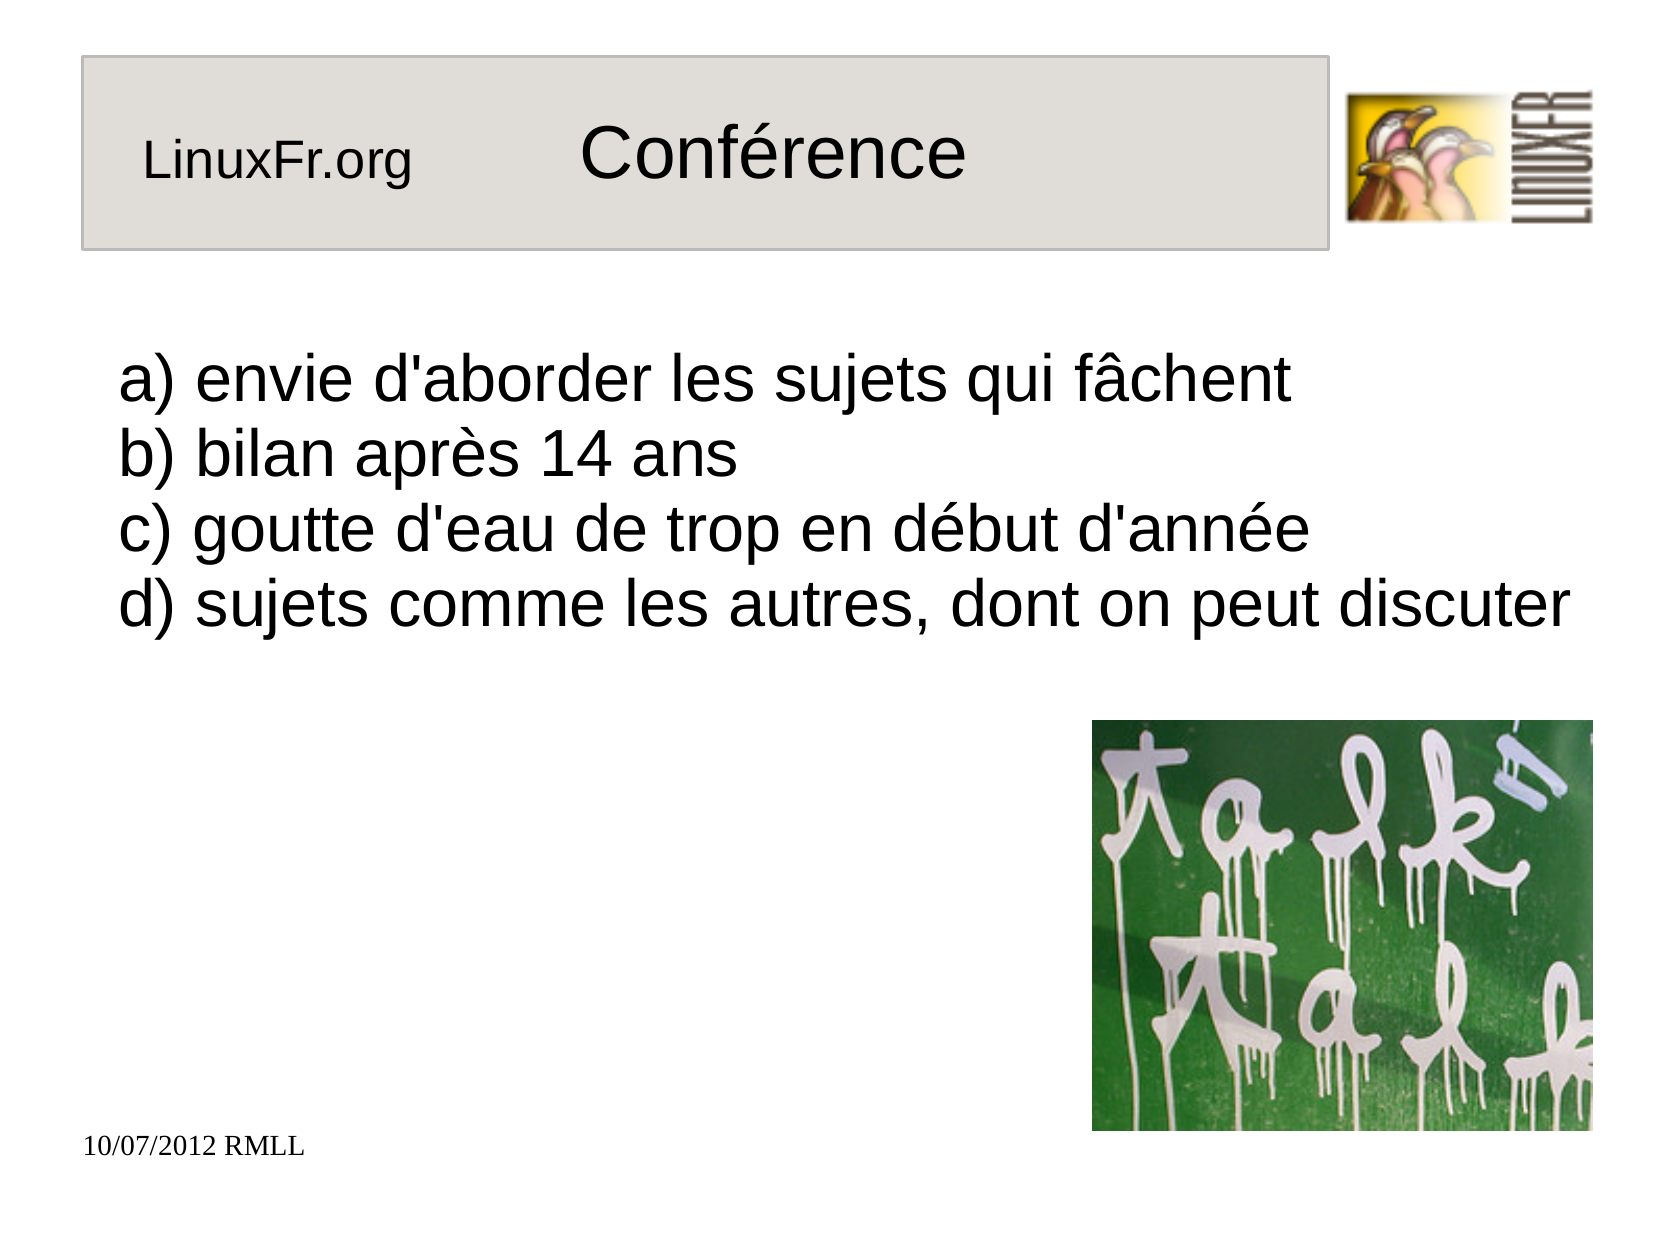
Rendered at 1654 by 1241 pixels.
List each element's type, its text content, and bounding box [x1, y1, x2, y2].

picture [1092, 720, 1593, 1131]
subtitle a) envie d'aborder les sujets qui fâchent b) bilan après 14 ans c) goutte d'eau de trop en début d'année d) sujets comme les autres, dont on peut discuter [82, 266, 1625, 1071]
title LinuxFr.org Conférence [82, 56, 1329, 250]
picture [1341, 88, 1601, 229]
